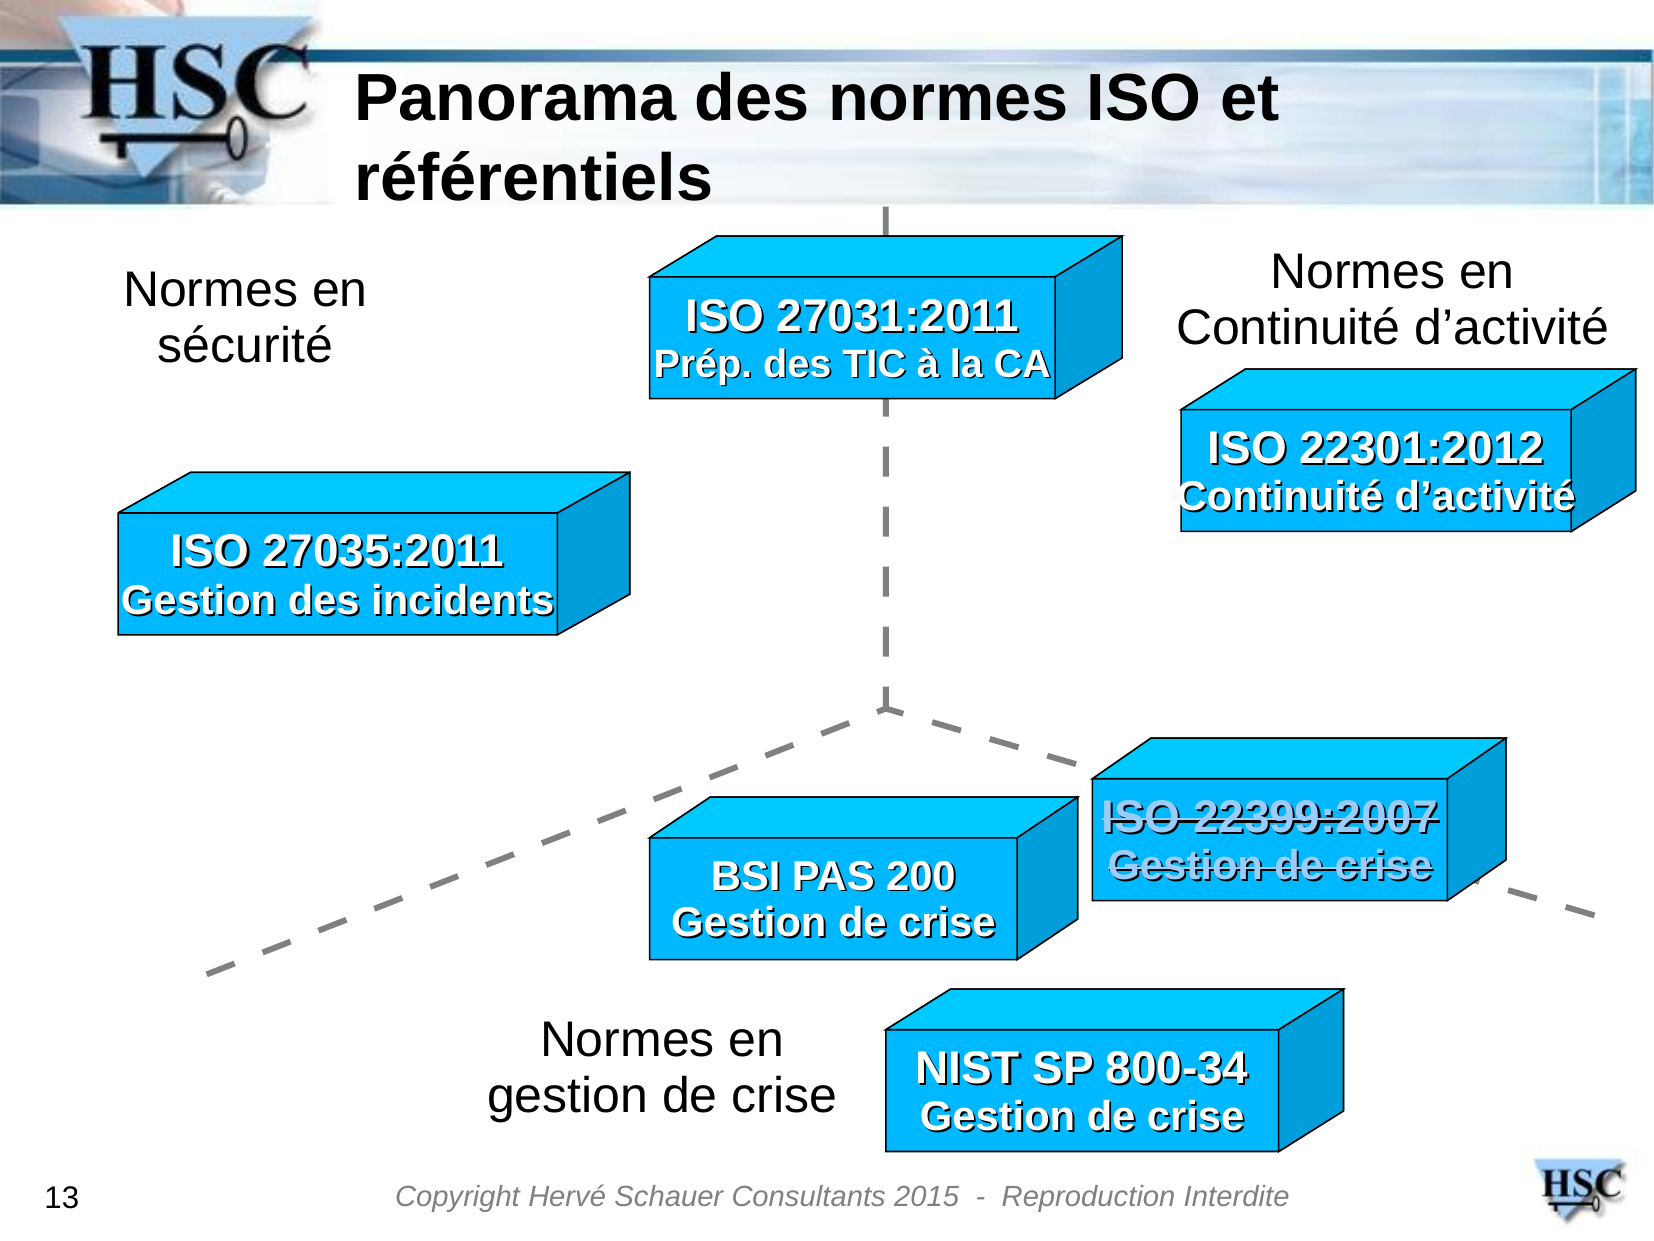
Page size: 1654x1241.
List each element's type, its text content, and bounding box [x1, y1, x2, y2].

text_box NIST SP 800-34 Gestion de crise [886, 1030, 1279, 1152]
text_box ISO 27031:2011 Prép. des TIC à la CA [650, 277, 1055, 399]
text_box BSI PAS 200 Gestion de crise [650, 838, 1017, 960]
text_box ISO 27035:2011 Gestion des incidents [118, 513, 557, 635]
text_box [1181, 369, 1636, 532]
title Panorama des normes ISO et référentiels [354, 59, 1654, 210]
text_box Normes en Continuité d’activité [1161, 236, 1654, 363]
text_box ISO 22399:2007 Gestion de crise [1092, 779, 1447, 901]
text_box Normes en sécurité [108, 254, 383, 381]
text_box [118, 472, 630, 635]
text_box ISO 22301:2012 Continuité d’activité [1181, 410, 1571, 532]
text_box [1092, 738, 1506, 901]
text_box [649, 797, 1078, 960]
text_box Normes en gestion de crise [472, 1003, 853, 1131]
text_box [885, 989, 1344, 1152]
text_box [649, 236, 1123, 399]
